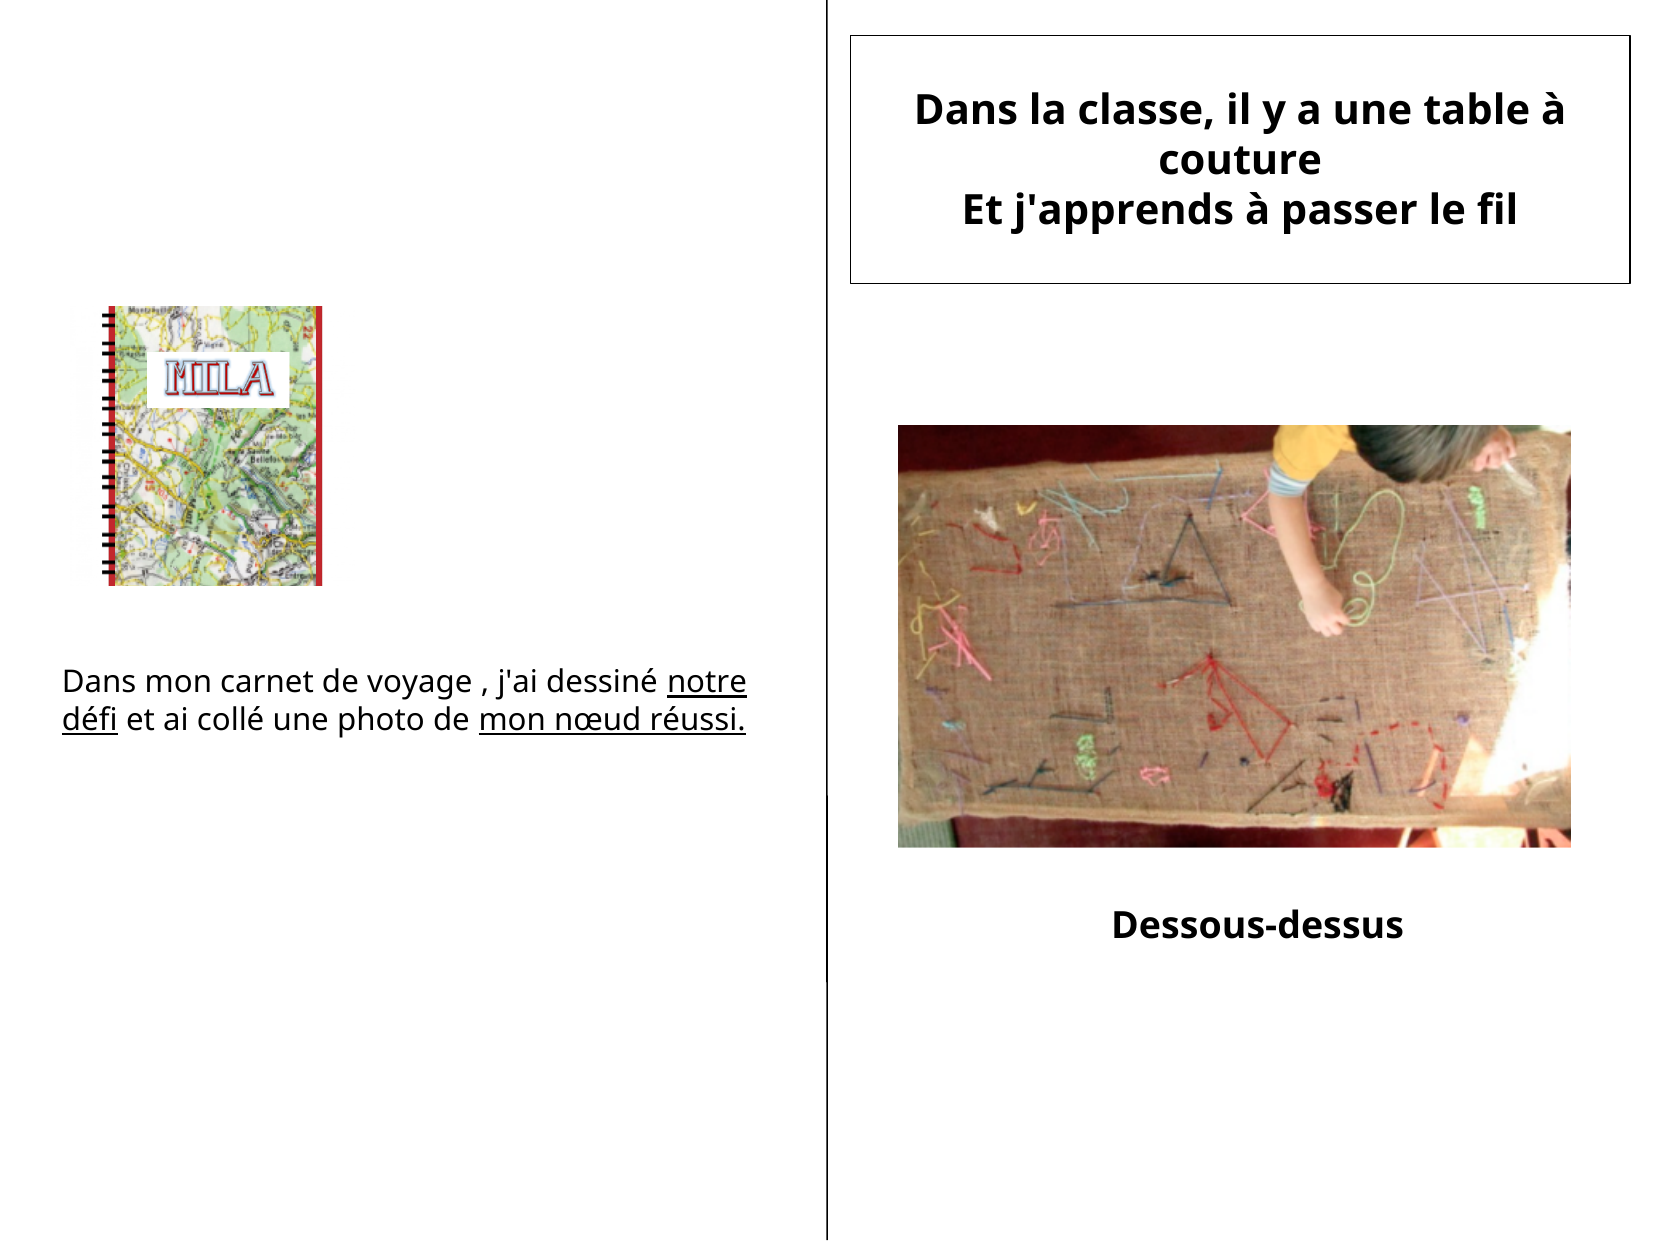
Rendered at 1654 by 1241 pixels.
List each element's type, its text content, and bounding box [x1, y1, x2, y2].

picture [898, 425, 1571, 851]
text_box Dans la classe, il y a une table à couture Et j'apprends à passer le fil [850, 35, 1630, 284]
picture [70, 306, 355, 586]
text_box Dessous-dessus [1015, 897, 1501, 955]
text_box Dans mon carnet de voyage , j'ai dessiné notre défi et ai collé une photo de mon nœud réussi. [47, 654, 804, 1177]
